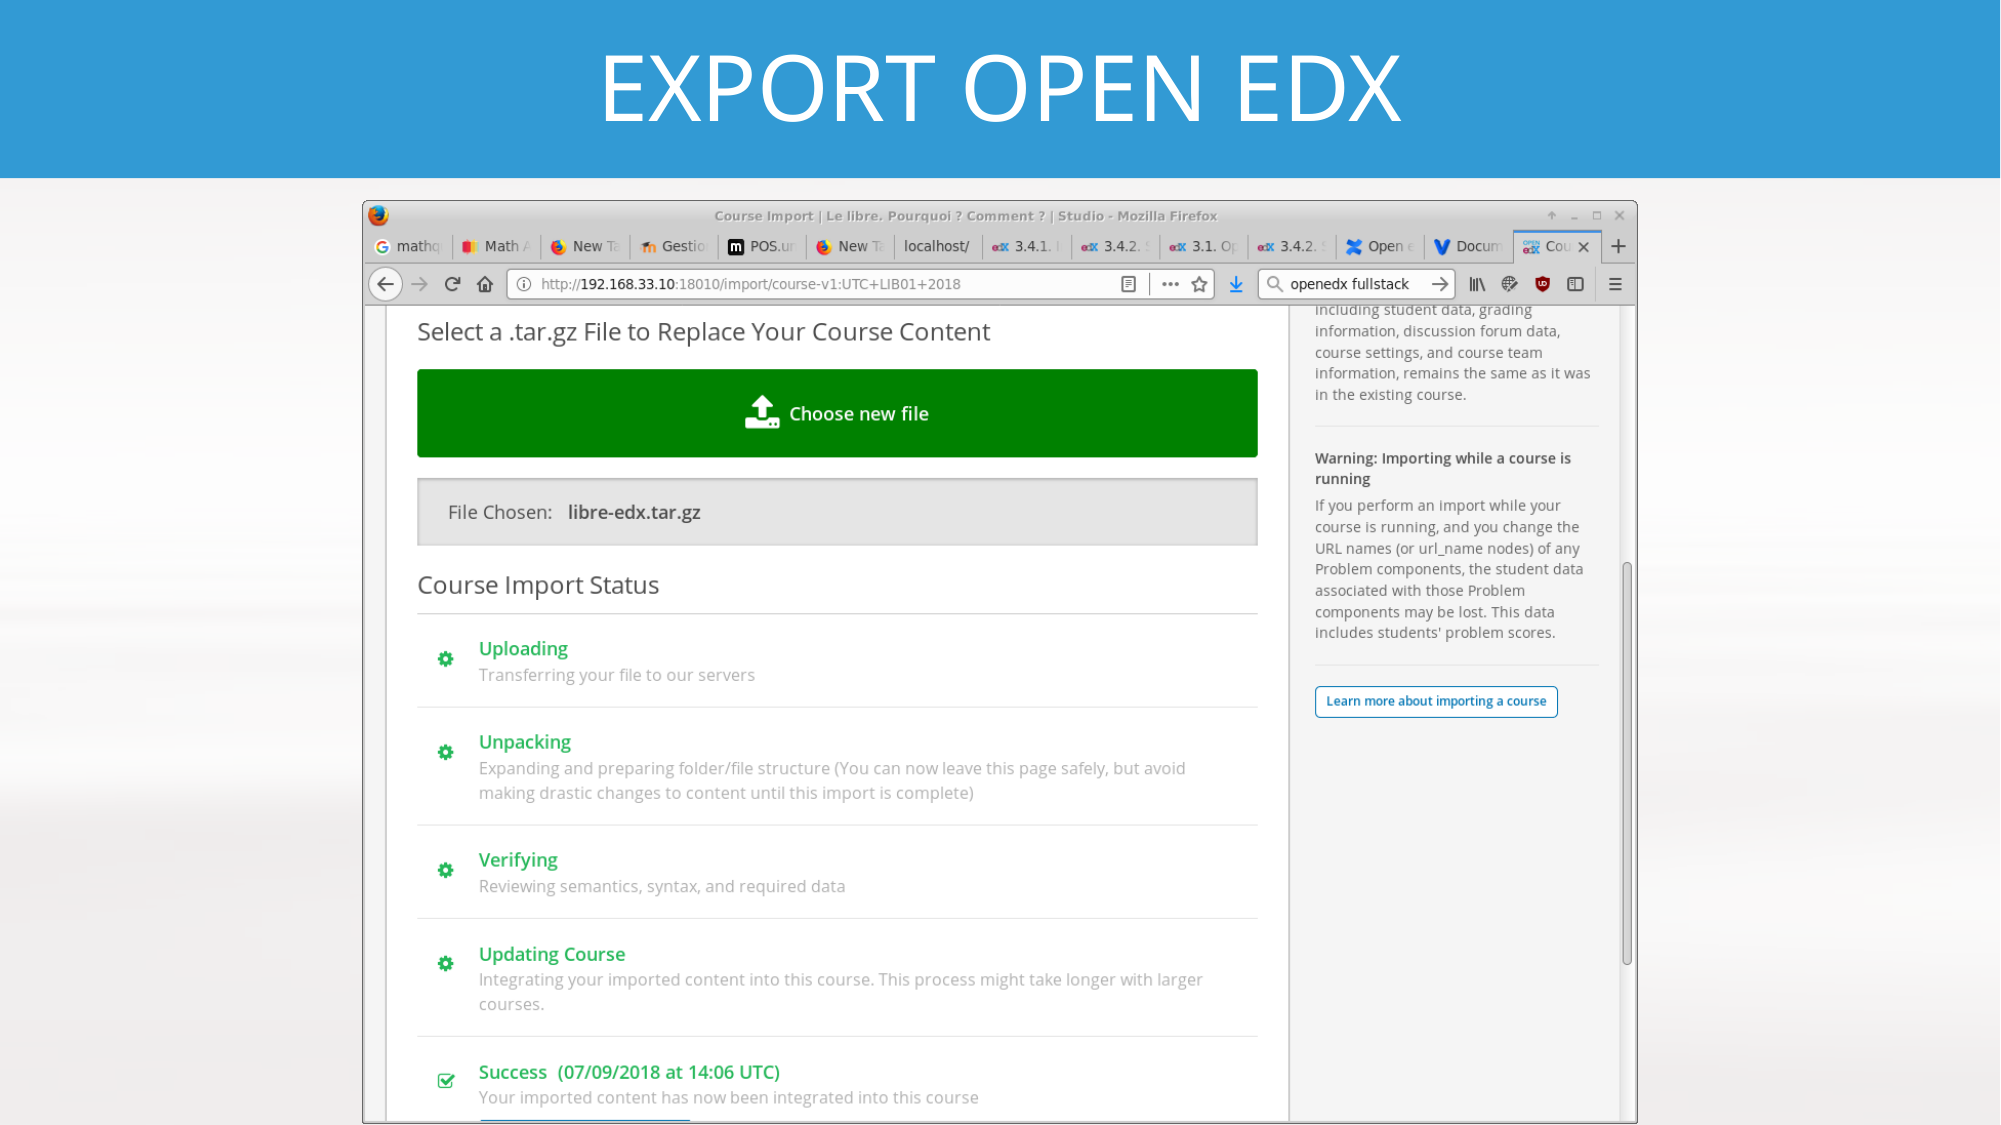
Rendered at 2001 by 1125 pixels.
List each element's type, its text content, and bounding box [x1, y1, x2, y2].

text_box Export Open edX [0, 0, 2000, 173]
picture [362, 200, 1638, 1124]
